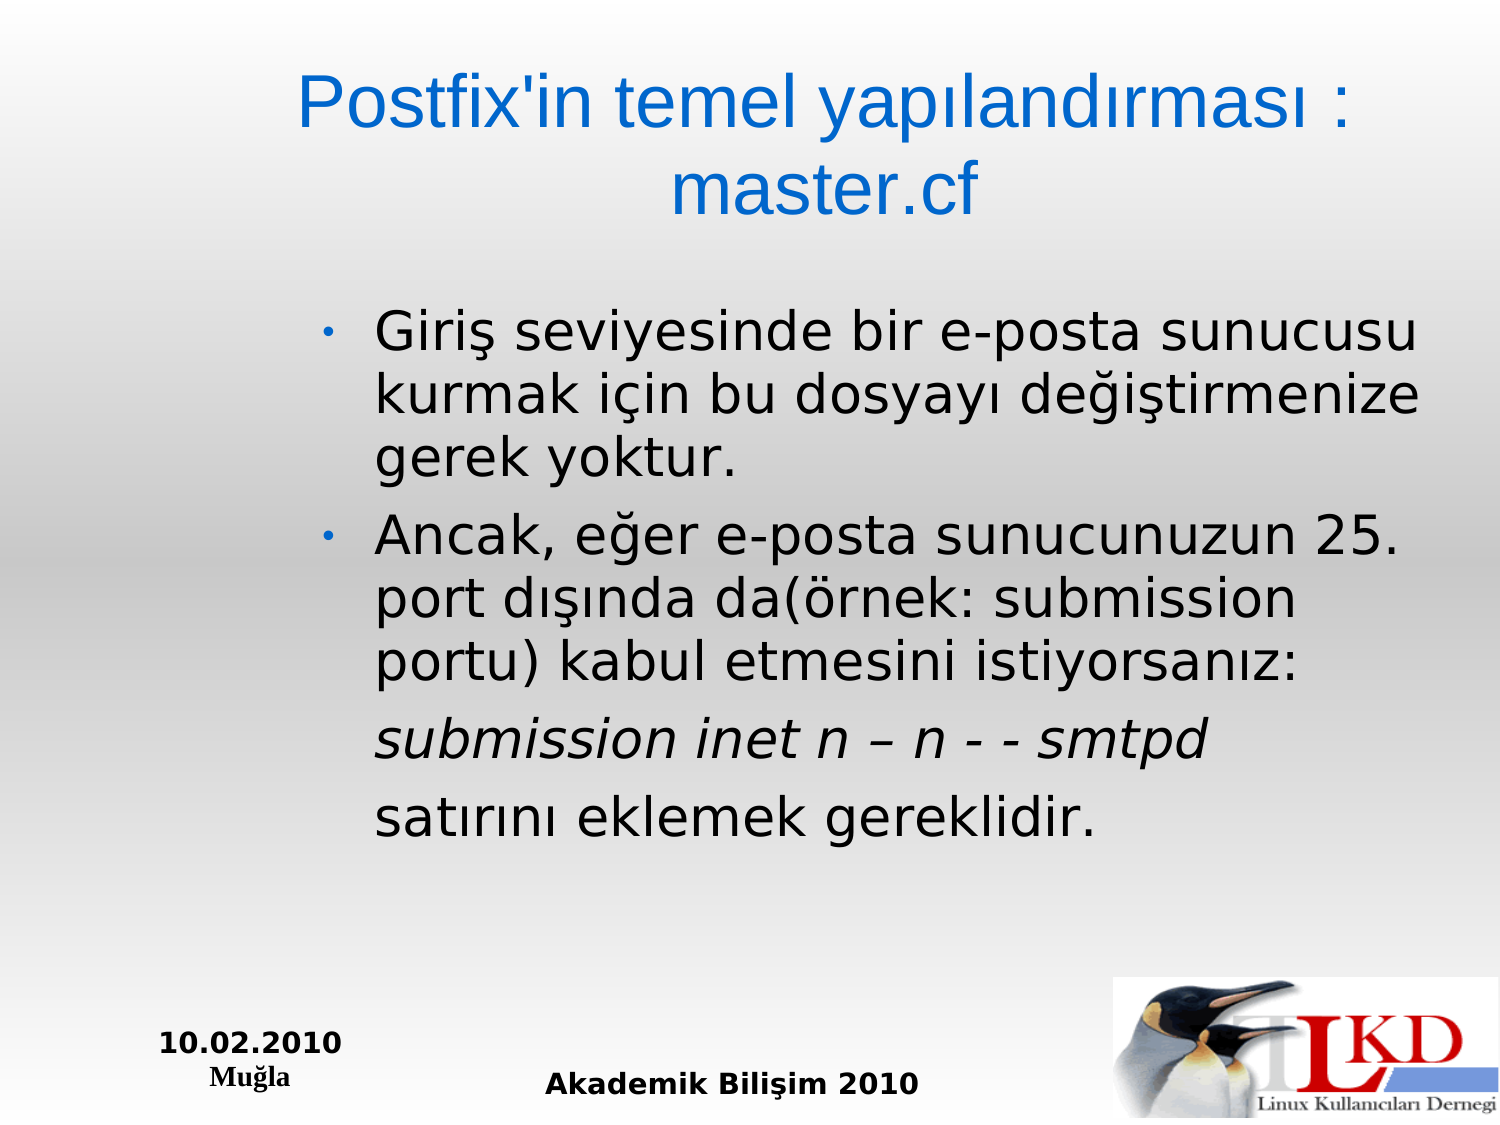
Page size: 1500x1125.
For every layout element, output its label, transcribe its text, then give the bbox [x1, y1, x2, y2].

picture [1113, 977, 1499, 1118]
list Giriş seviyesinde bir e-posta sunucusu kurmak için bu dosyayı değiştirmenize gerek yoktur. Ancak, eğer e-posta sunucunuzun 25. port dışında da(örnek: submission portu) kabul etmesini istiyorsanız: submission inet n – n - - smtpd satırını eklemek gereklidir. [224, 299, 1425, 975]
title Postfix'in temel yapılandırması : master.cf [224, 49, 1425, 238]
